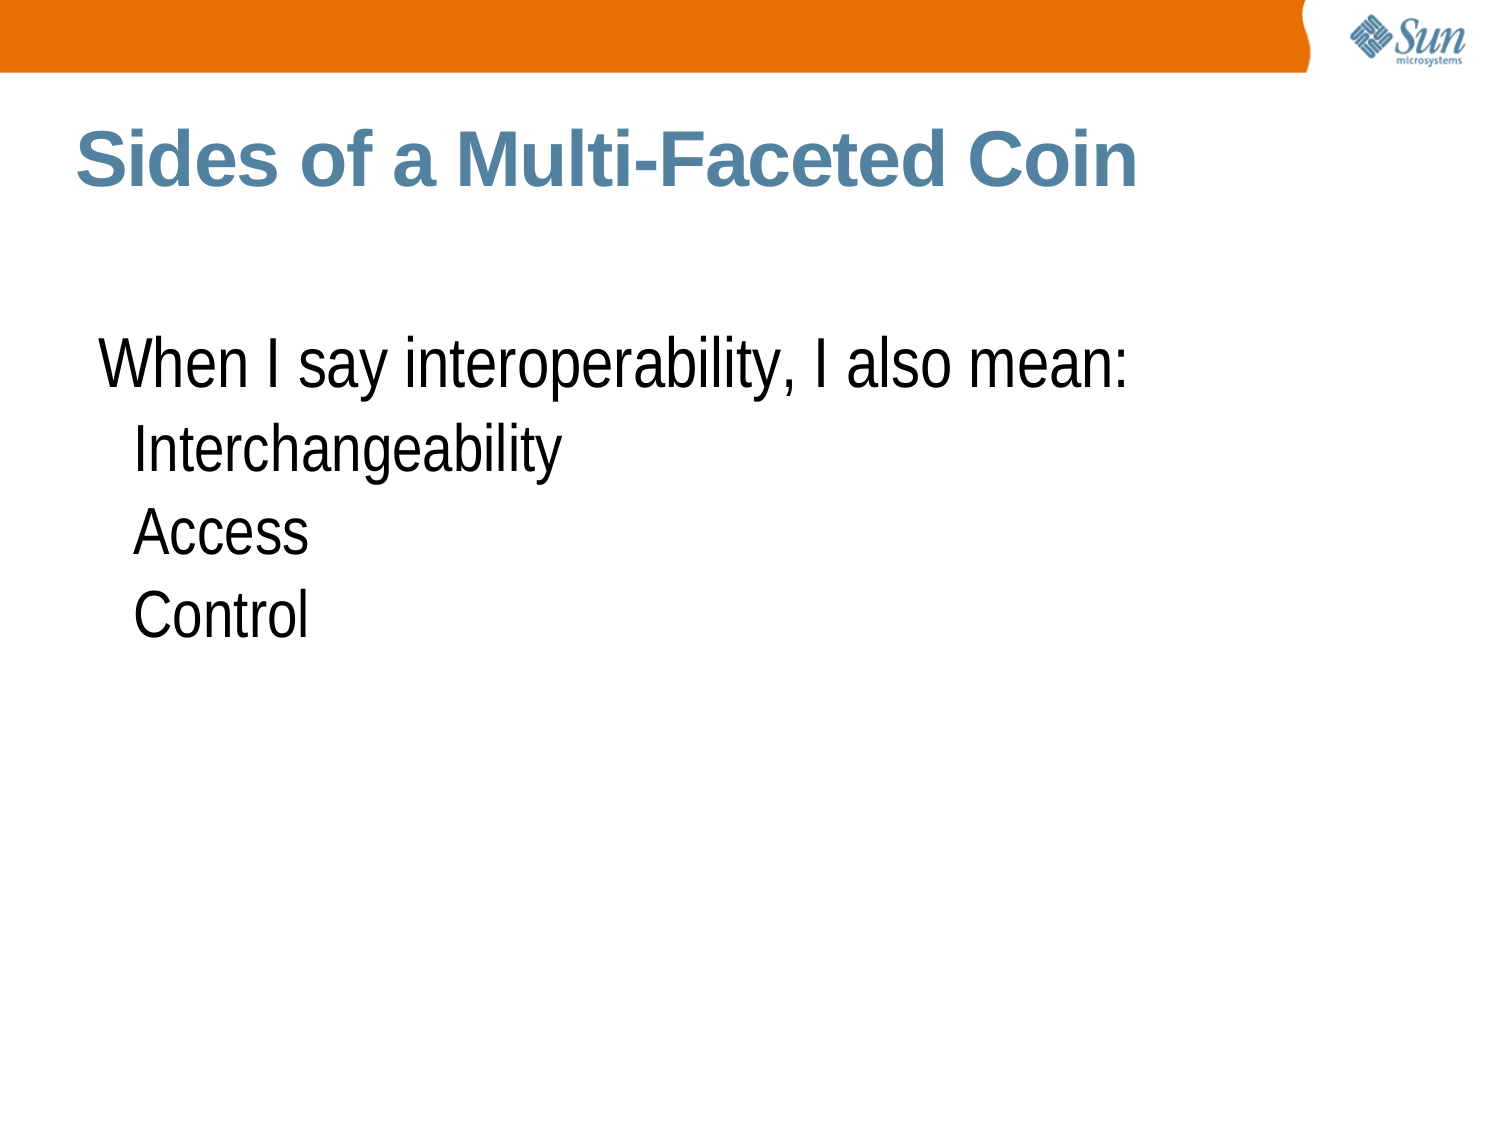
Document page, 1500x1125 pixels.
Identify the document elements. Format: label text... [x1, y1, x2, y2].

picture [0, 0, 1500, 75]
list When I say interoperability, I also mean: Interchangeability Access Control [62, 332, 1400, 1125]
title Sides of a Multi-Faceted Coin [75, 122, 1438, 228]
